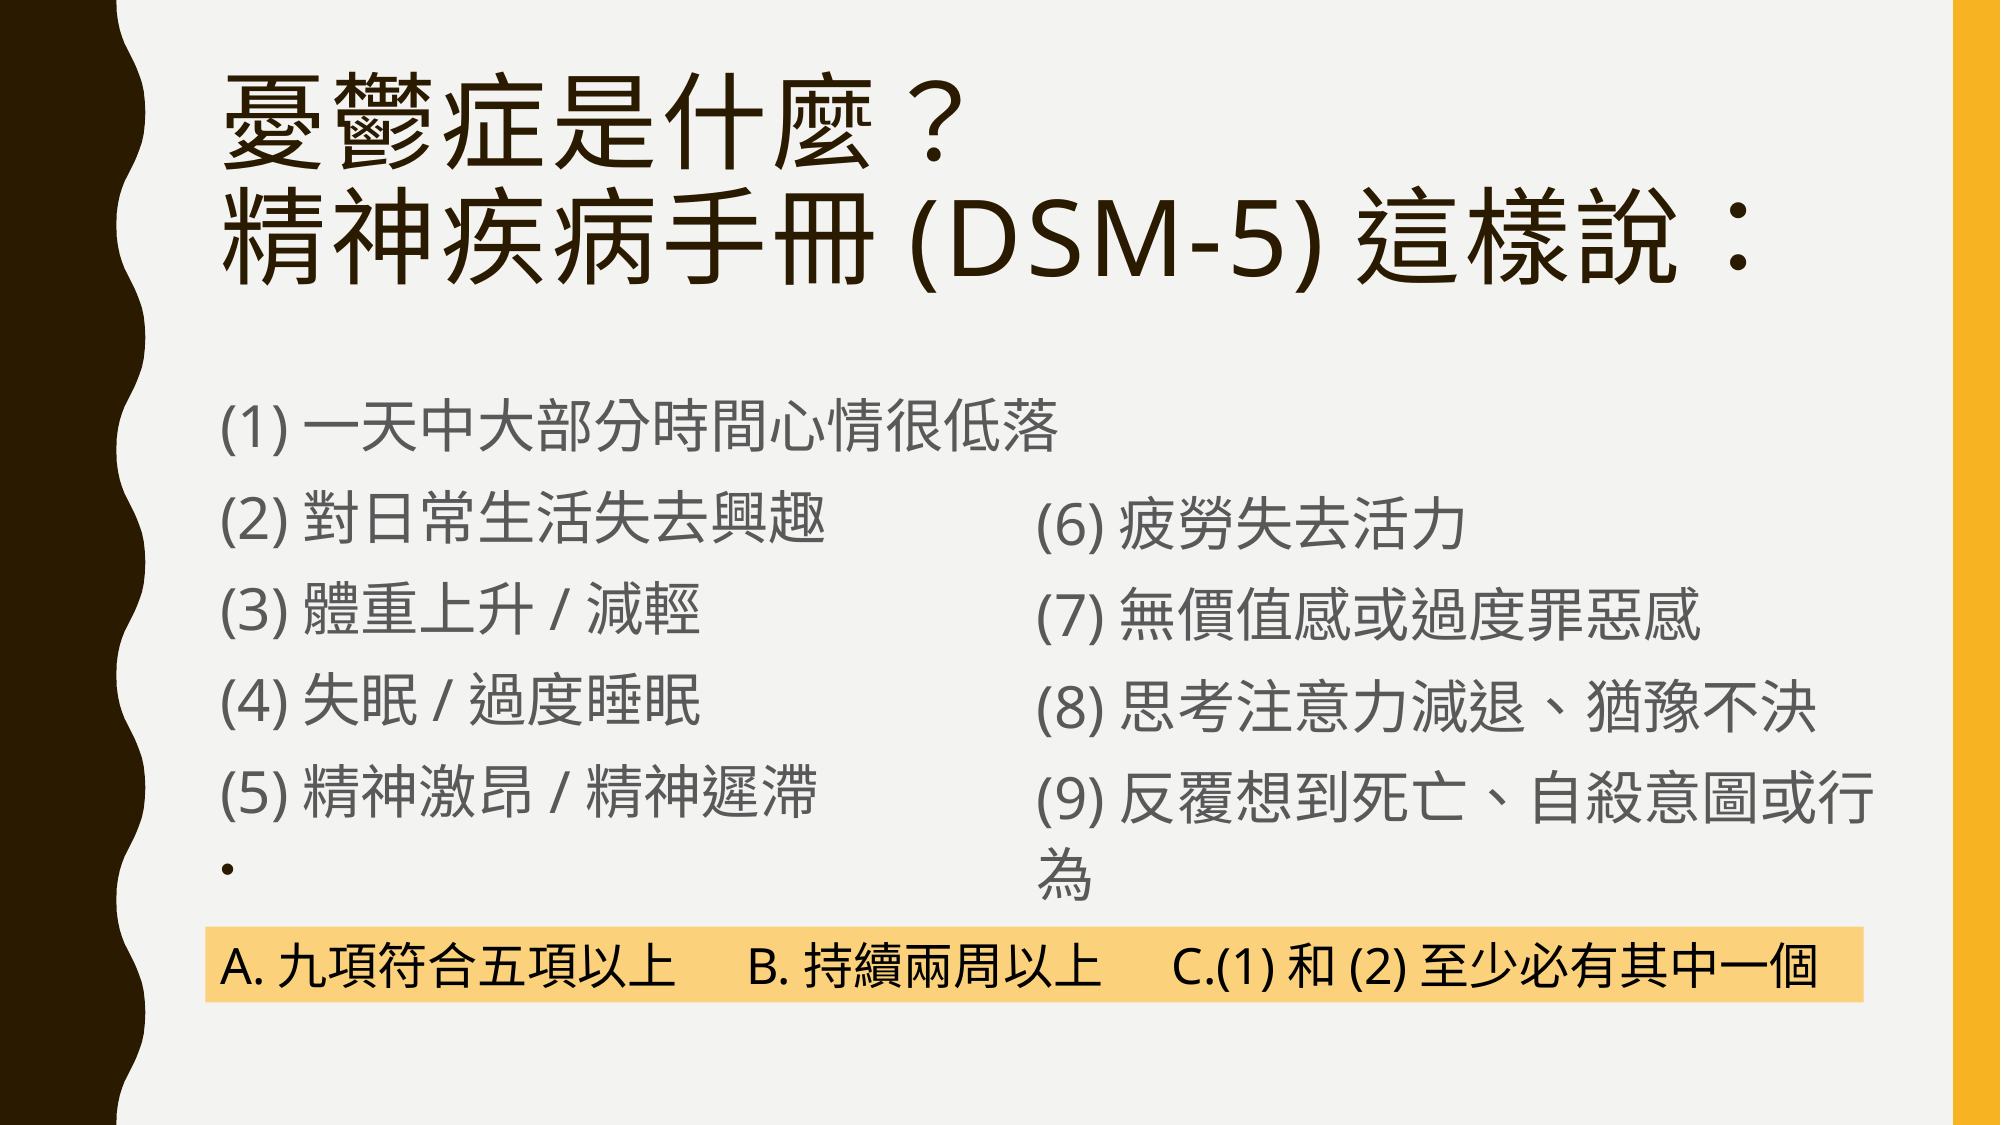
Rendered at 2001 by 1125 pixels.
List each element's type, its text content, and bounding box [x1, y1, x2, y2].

list (1)一天中大部分時間心情很低落 (2)對日常生活失去興趣 (3)體重上升/減輕 (4)失眠/過度睡眠 (5)精神激昂/精神遲滯 [205, 375, 1098, 926]
text_box A.九項符合五項以上 B.持續兩周以上 C.(1)和(2)至少必有其中一個 [205, 926, 1864, 1003]
text_box (6)疲勞失去活力 (7)無價值感或過度罪惡感 (8)思考注意力減退、猶豫不決 (9)反覆想到死亡、自殺意圖或行為 [1021, 472, 1943, 1063]
title 憂鬱症是什麼？ 精神疾病手冊(DSM-5)這樣說： [205, 62, 1876, 308]
